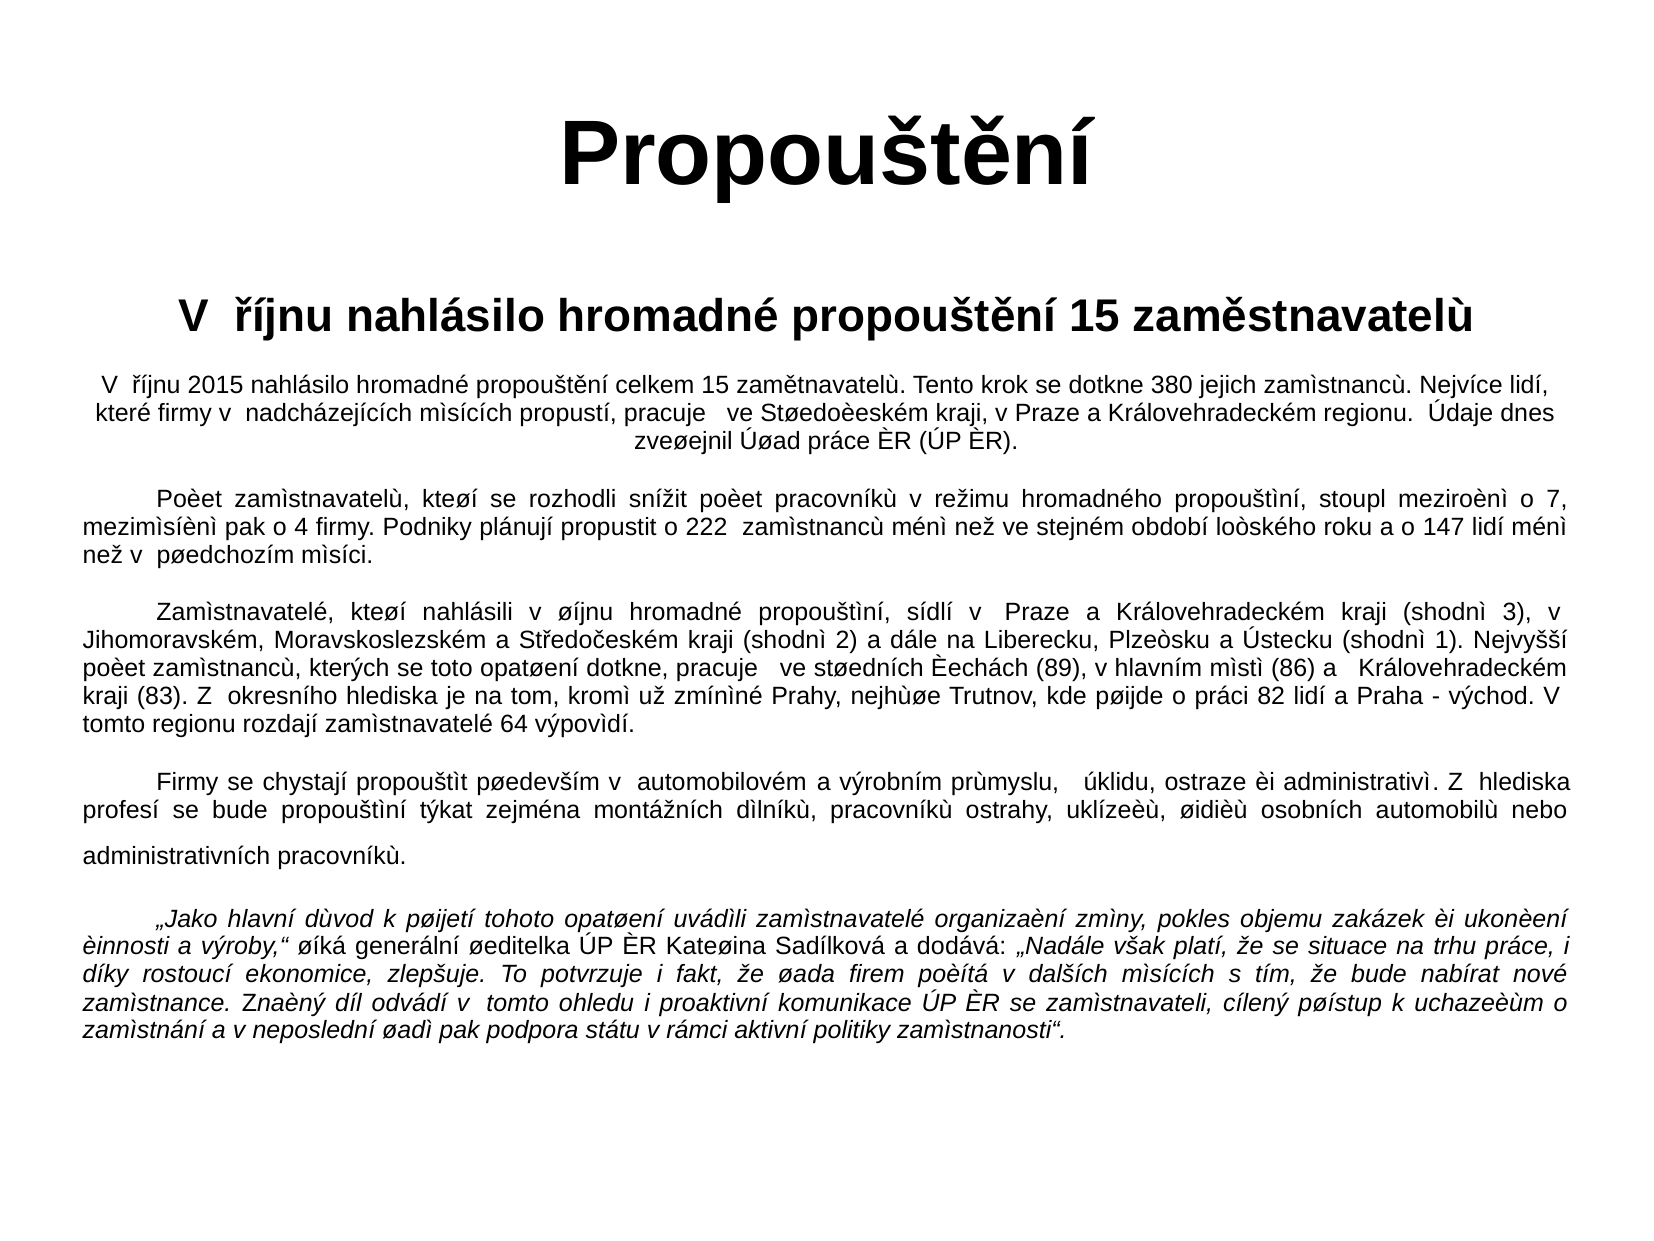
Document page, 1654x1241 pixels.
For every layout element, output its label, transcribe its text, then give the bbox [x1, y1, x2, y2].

title Propouštění [82, 49, 1571, 257]
list V říjnu nahlásilo hromadné propouštění 15 zaměstnavatelù V říjnu 2015 nahlásilo hromadné propouštění celkem 15 zamětnavatelù. Tento krok se dotkne 380 jejich zamìstnancù. Nejvíce lidí, které firmy v nadcházejících mìsících propustí, pracuje ve Støedoèeském kraji, v Praze a Královehradeckém regionu. Údaje dnes zveøejnil Úøad práce ÈR (ÚP ÈR). Poèet zamìstnavatelù, kteøí se rozhodli snížit poèet pracovníkù v režimu hromadného propouštìní, stoupl meziroènì o 7, mezimìsíènì pak o 4 firmy. Podniky plánují propustit o 222 zamìstnancù ménì než ve stejném období loòského roku a o 147 lidí ménì než v pøedchozím mìsíci. Zamìstnavatelé, kteøí nahlásili v øíjnu hromadné propouštìní, sídlí v Praze a Královehradeckém kraji (shodnì 3), v Jihomoravském, Moravskoslezském a Středočeském kraji (shodnì 2) a dále na Liberecku, Plzeòsku a Ústecku (shodnì 1). Nejvyšší poèet zamìstnancù, kterých se toto opatøení dotkne, pracuje ve støedních Èechách (89), v hlavním mìstì (86) a Královehradeckém kraji (83). Z okresního hlediska je na tom, kromì už zmínìné Prahy, nejhùøe Trutnov, kde pøijde o práci 82 lidí a Praha - východ. V tomto regionu rozdají zamìstnavatelé 64 výpovìdí. Firmy se chystají propouštìt pøedevším v automobilovém a výrobním prùmyslu, úklidu, ostraze èi administrativì. Z hlediska profesí se bude propouštìní týkat zejména montážních dìlníkù, pracovníkù ostrahy, uklízeèù, øidièù osobních automobilù nebo administrativních pracovníkù. „Jako hlavní dùvod k pøijetí tohoto opatøení uvádìli zamìstnavatelé organizaèní zmìny, pokles objemu zakázek èi ukonèení èinnosti a výroby,“ øíká generální øeditelka ÚP ÈR Kateøina Sadílková a dodává: „Nadále však platí, že se situace na trhu práce, i díky rostoucí ekonomice, zlepšuje. To potvrzuje i fakt, že øada firem poèítá v dalších mìsících s tím, že bude nabírat nové zamìstnance. Znaèný díl odvádí v tomto ohledu i proaktivní komunikace ÚP ÈR se zamìstnavateli, cílený pøístup k uchazeèùm o zamìstnání a v neposlední øadì pak podpora státu v rámci aktivní politiky zamìstnanosti“. [82, 290, 1571, 1109]
